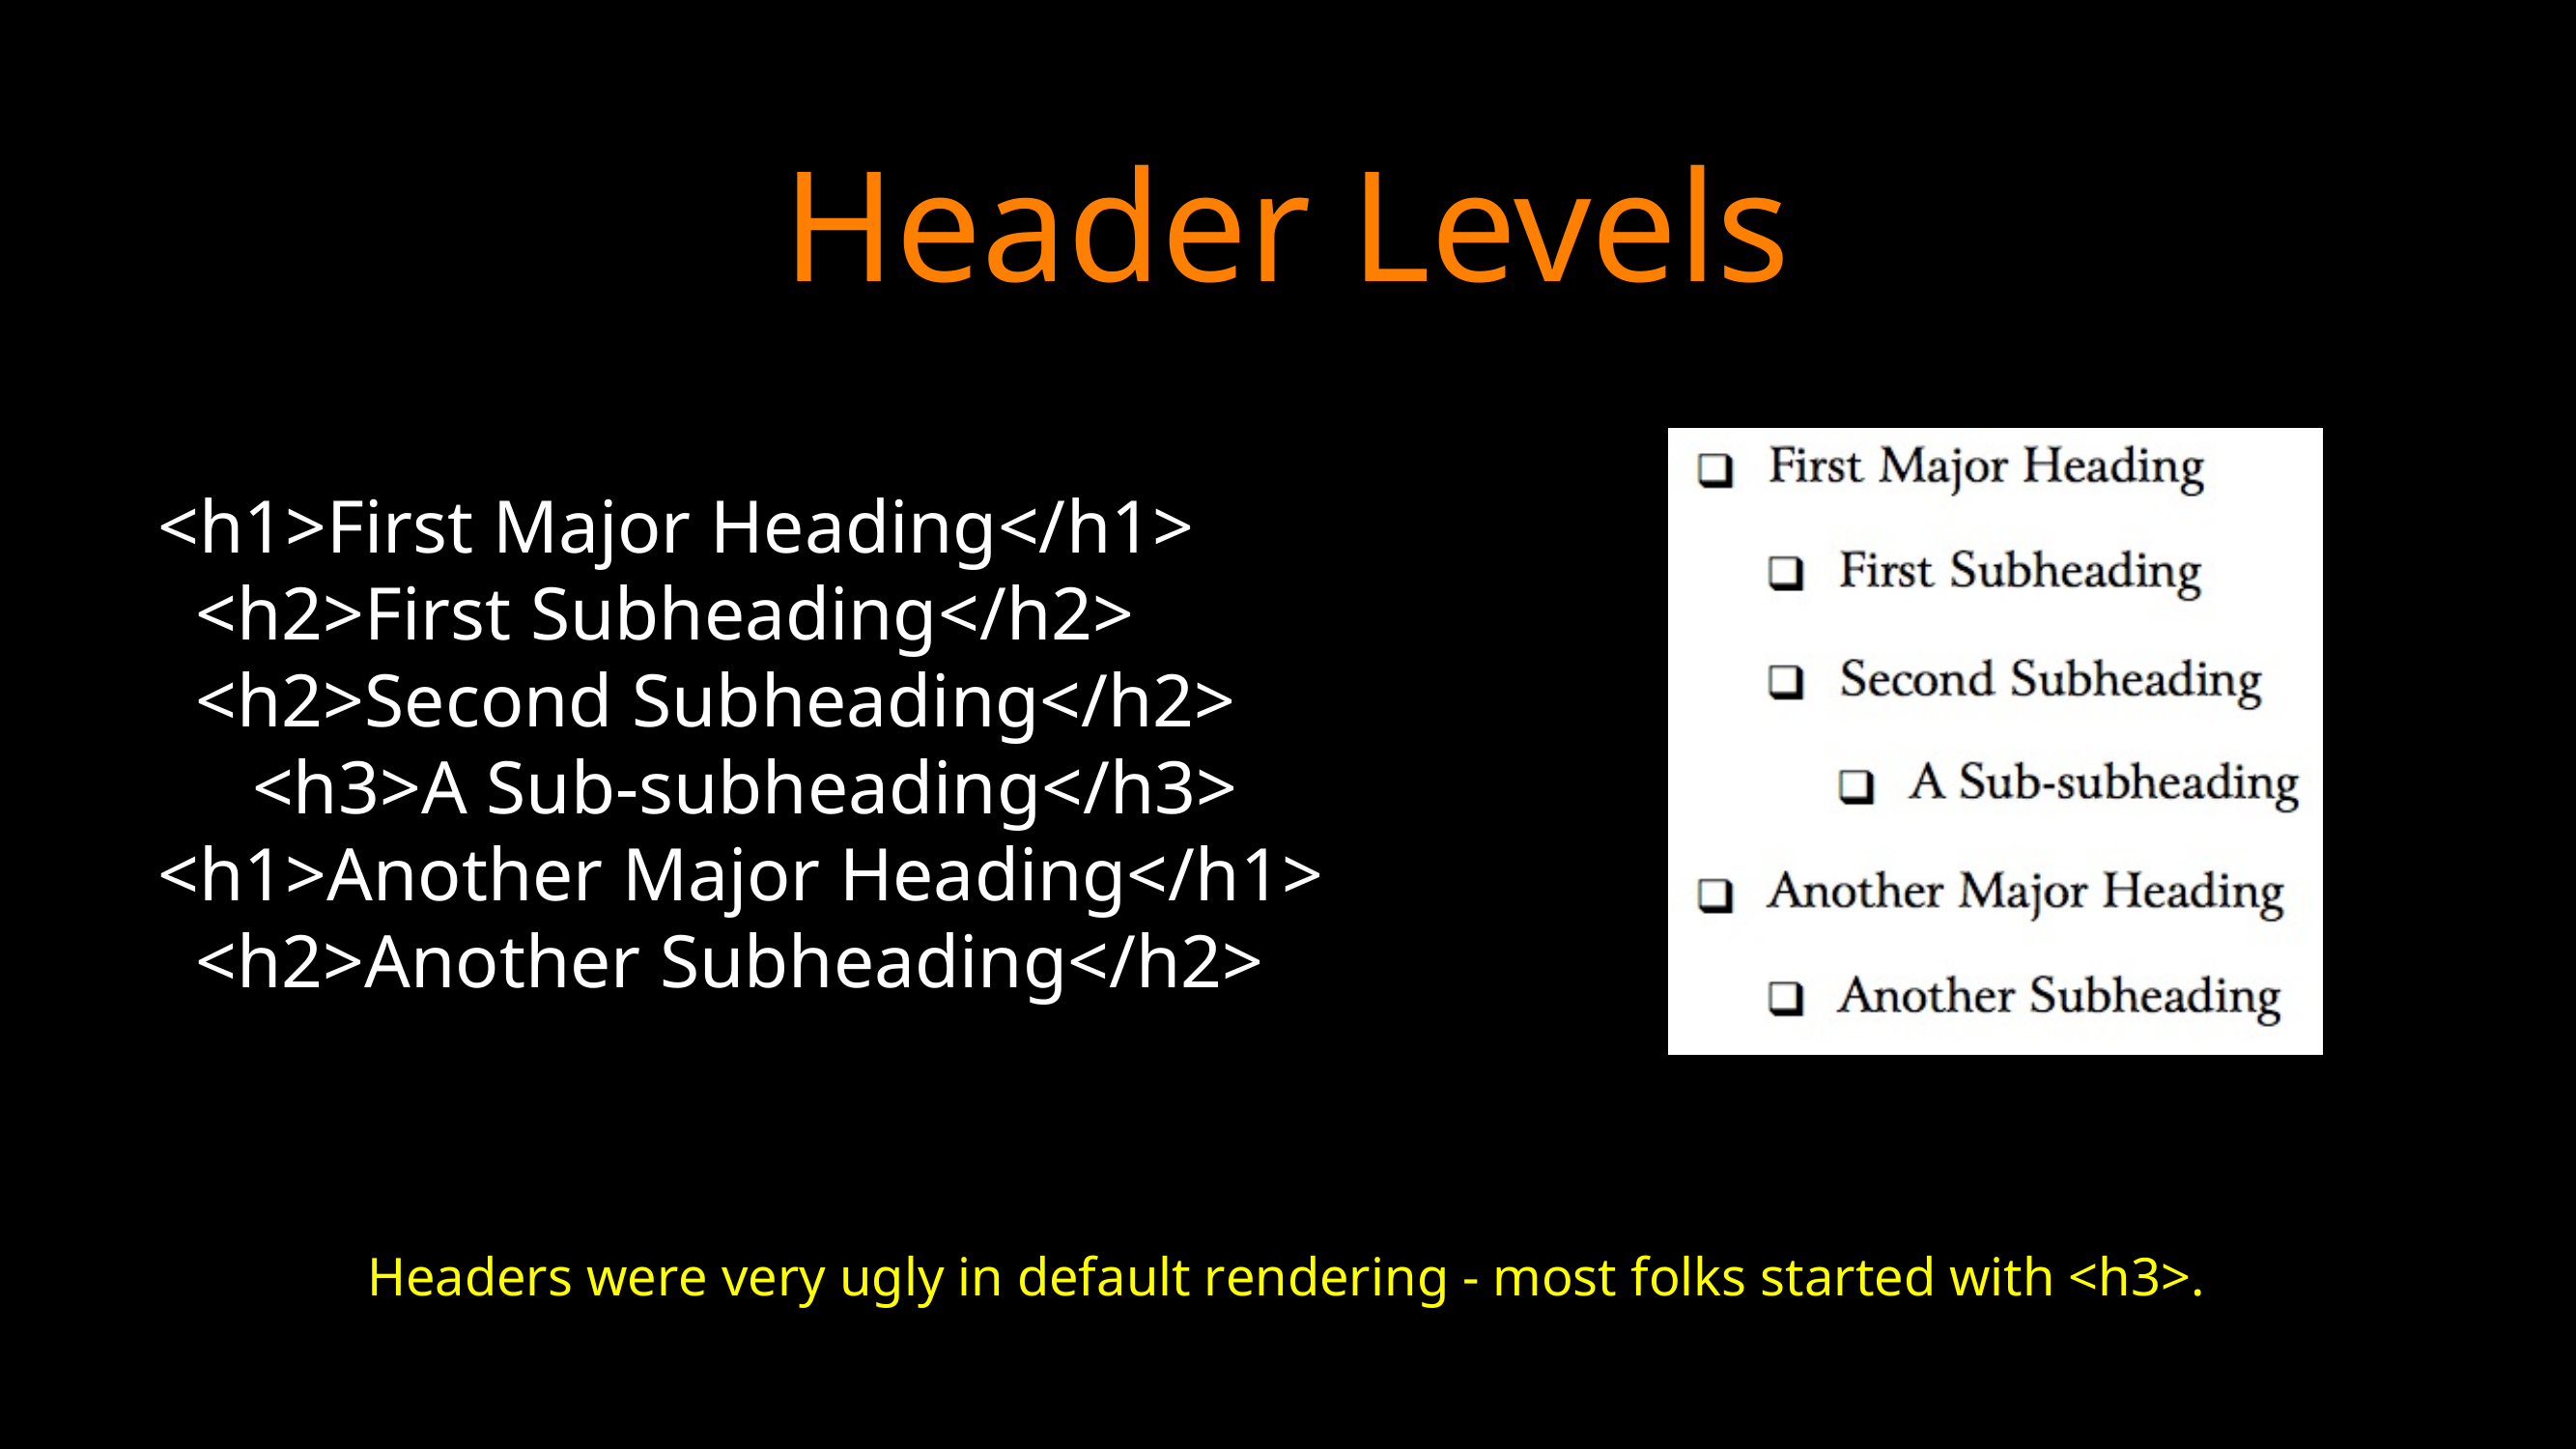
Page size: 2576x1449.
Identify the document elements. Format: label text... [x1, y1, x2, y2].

text_box Headers were very ugly in default rendering - most folks started with <h3>. [0, 1236, 2574, 1314]
picture [1668, 428, 2323, 1055]
text_box <h1>First Major Heading</h1> <h2>First Subheading</h2> <h2>Second Subheading</h2> <h3>A Sub-subheading</h3> <h1>Another Major Heading</h1> <h2>Another Subheading</h2> [157, 480, 1324, 1003]
title Header Levels [183, 38, 2392, 403]
